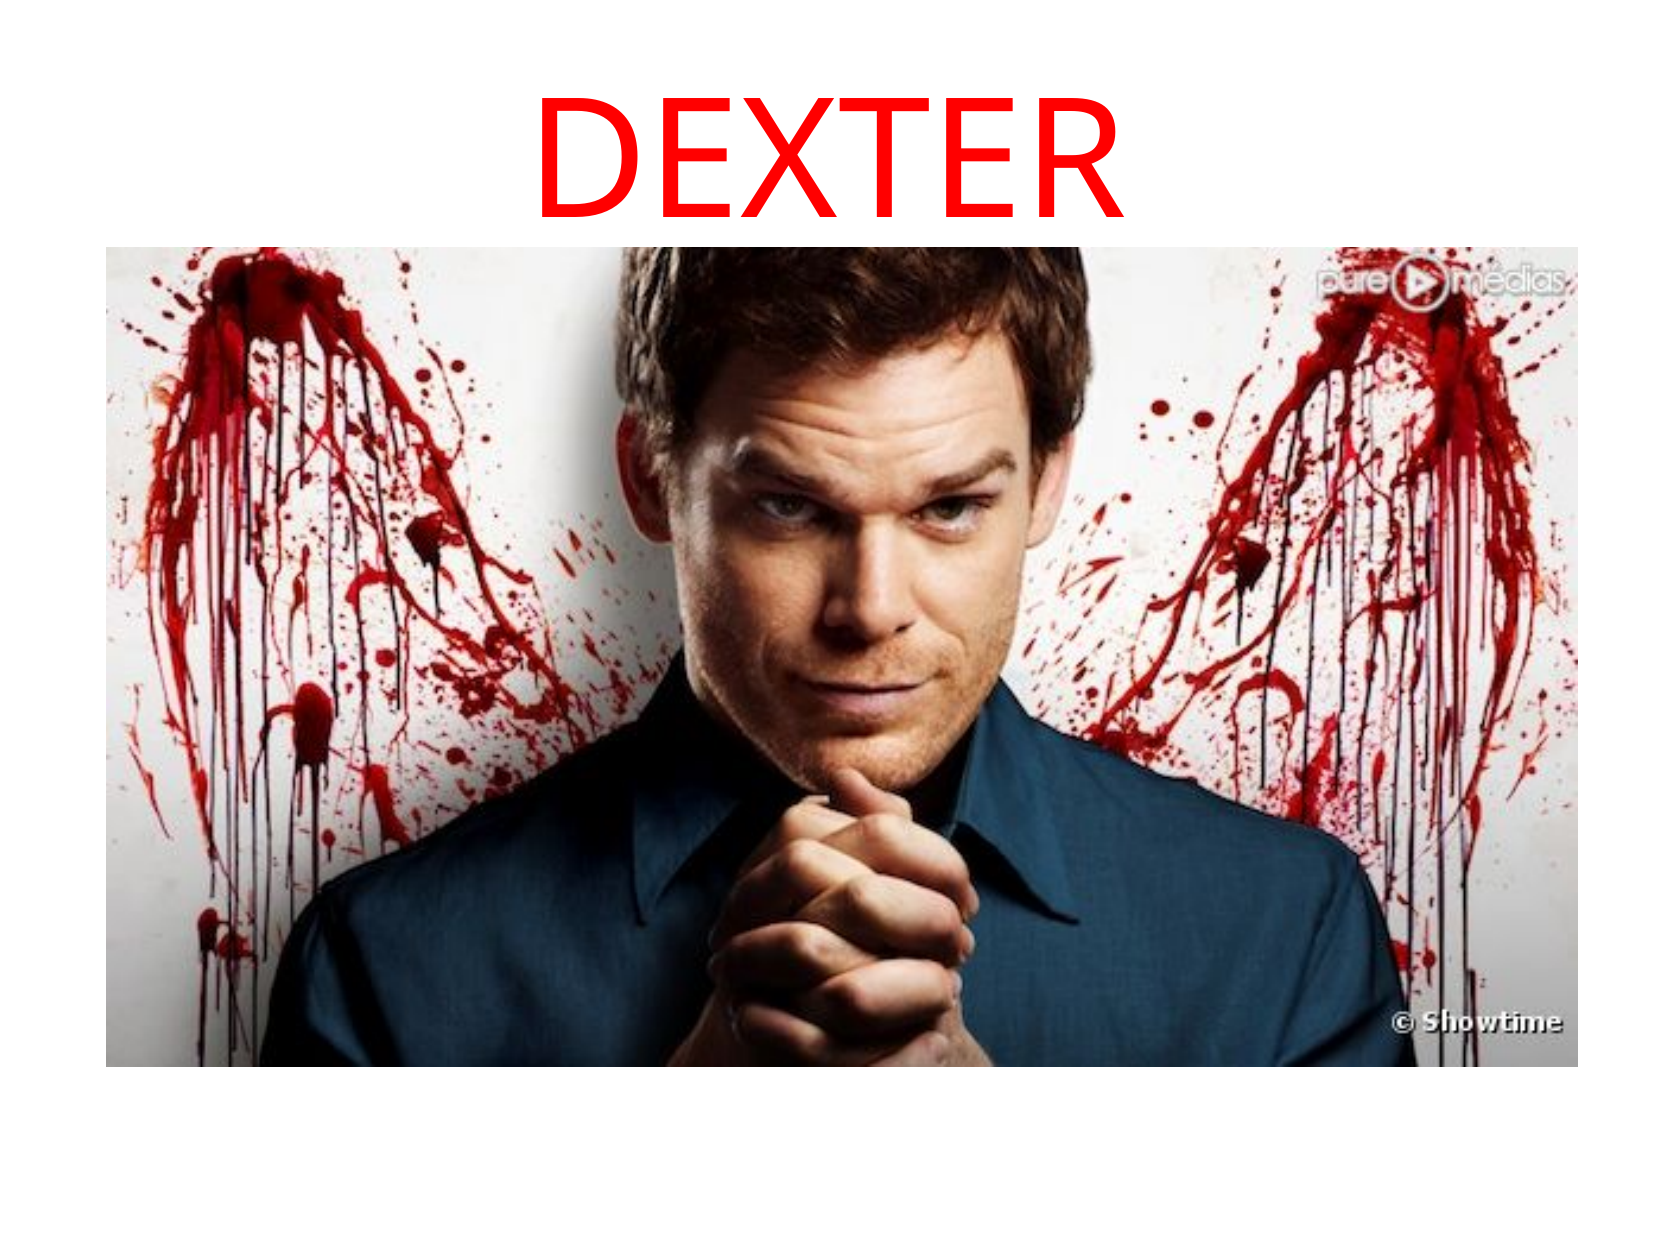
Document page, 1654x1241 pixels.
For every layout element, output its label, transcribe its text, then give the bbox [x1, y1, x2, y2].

picture [106, 247, 1578, 1067]
title DEXTER [82, 7, 1571, 299]
